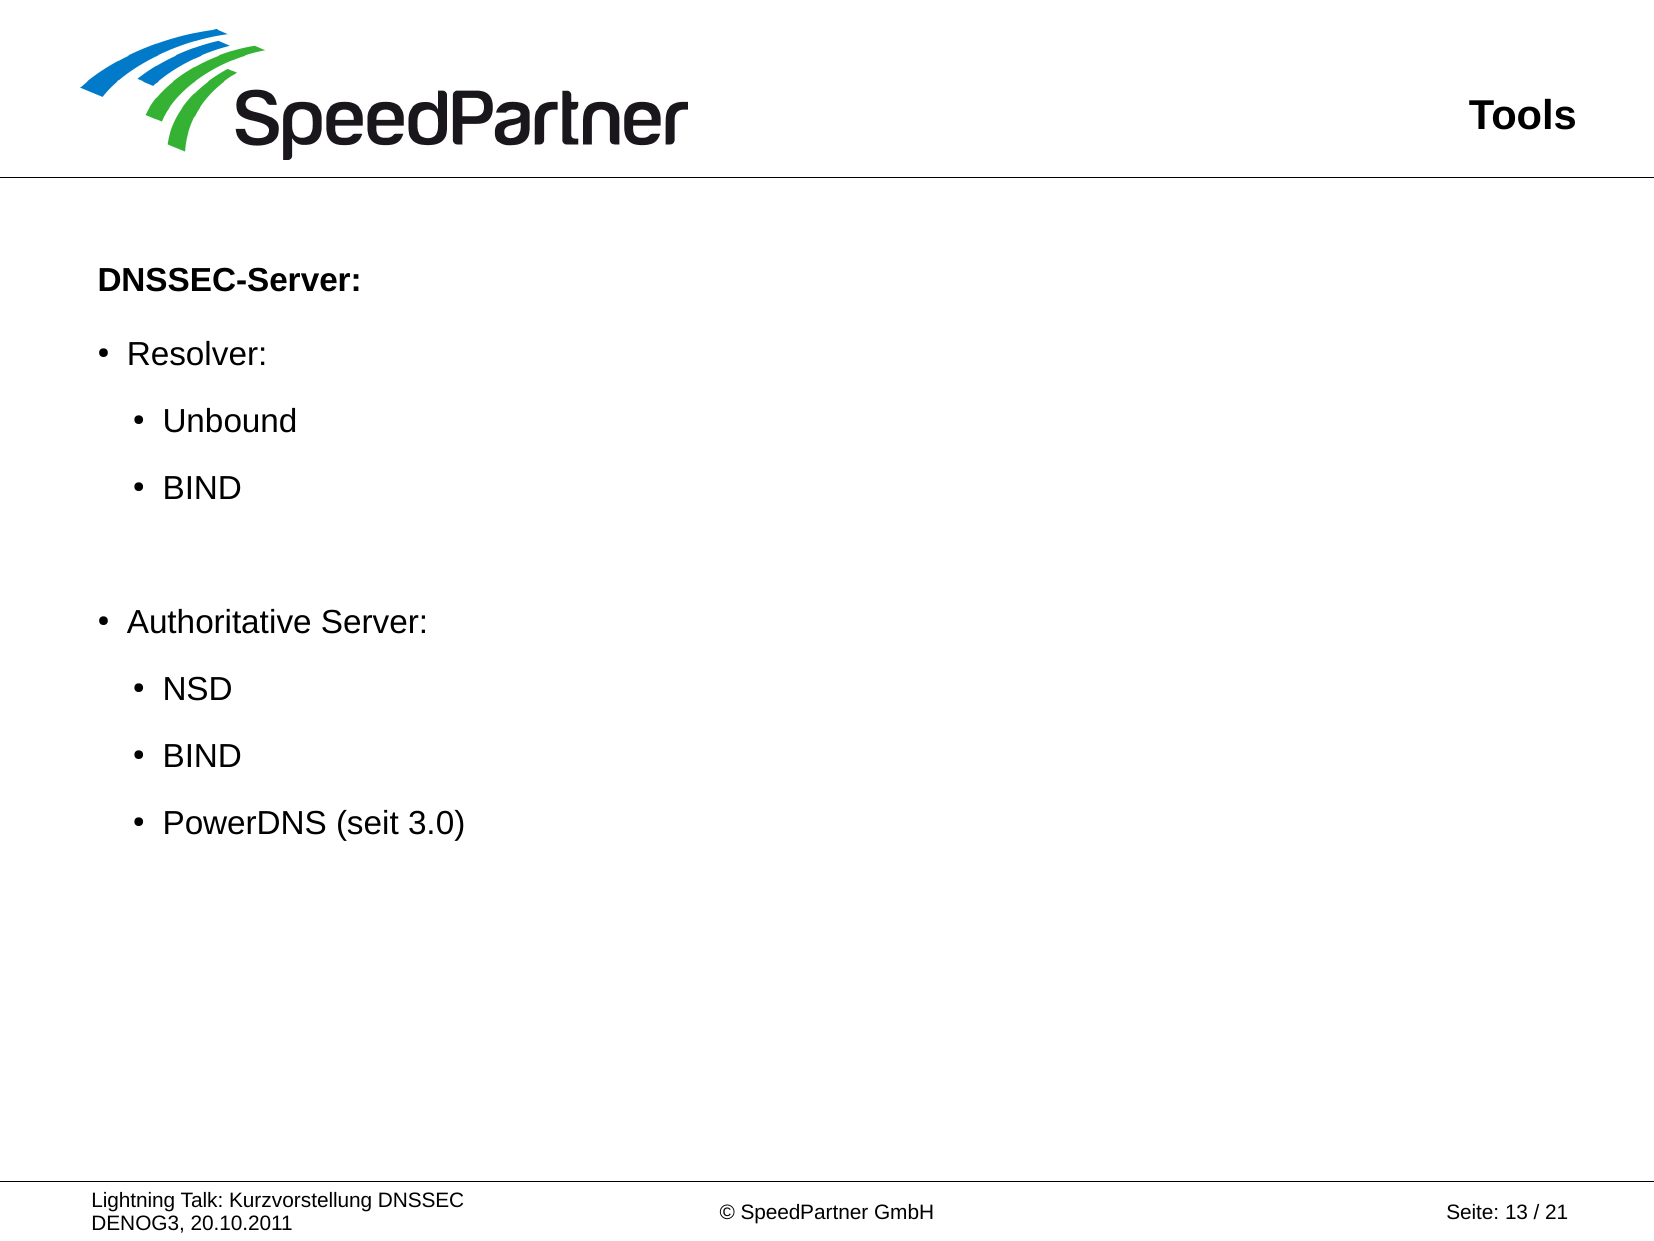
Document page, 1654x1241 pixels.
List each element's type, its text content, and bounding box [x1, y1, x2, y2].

picture [80, 29, 688, 160]
title Tools [590, 70, 1577, 160]
text_box DNSSEC-Server: Resolver: Unbound BIND Authoritative Server: NSD BIND PowerDNS (seit 3.0) [82, 253, 1565, 1151]
